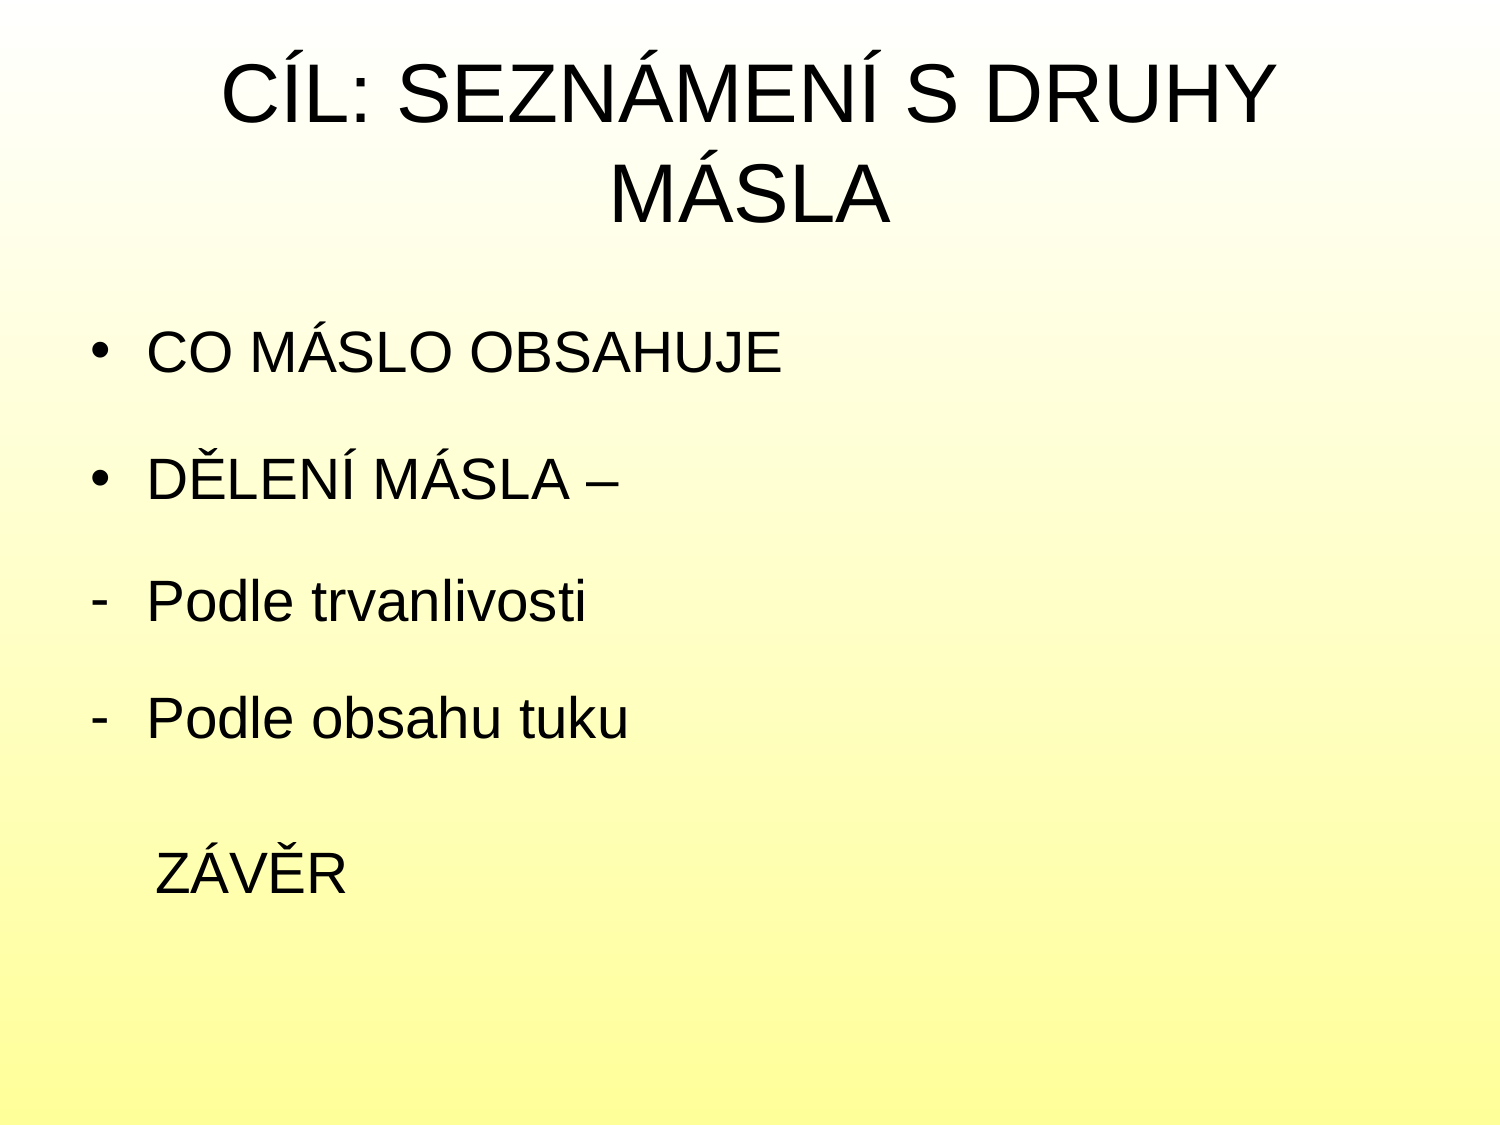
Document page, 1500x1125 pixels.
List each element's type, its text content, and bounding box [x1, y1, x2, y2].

title CÍL: SEZNÁMENÍ S DRUHY MÁSLA [75, 31, 1426, 247]
list CO MÁSLO OBSAHUJE DĚLENÍ MÁSLA – Podle trvanlivosti Podle obsahu tuku ZÁVĚR [75, 314, 1426, 1006]
